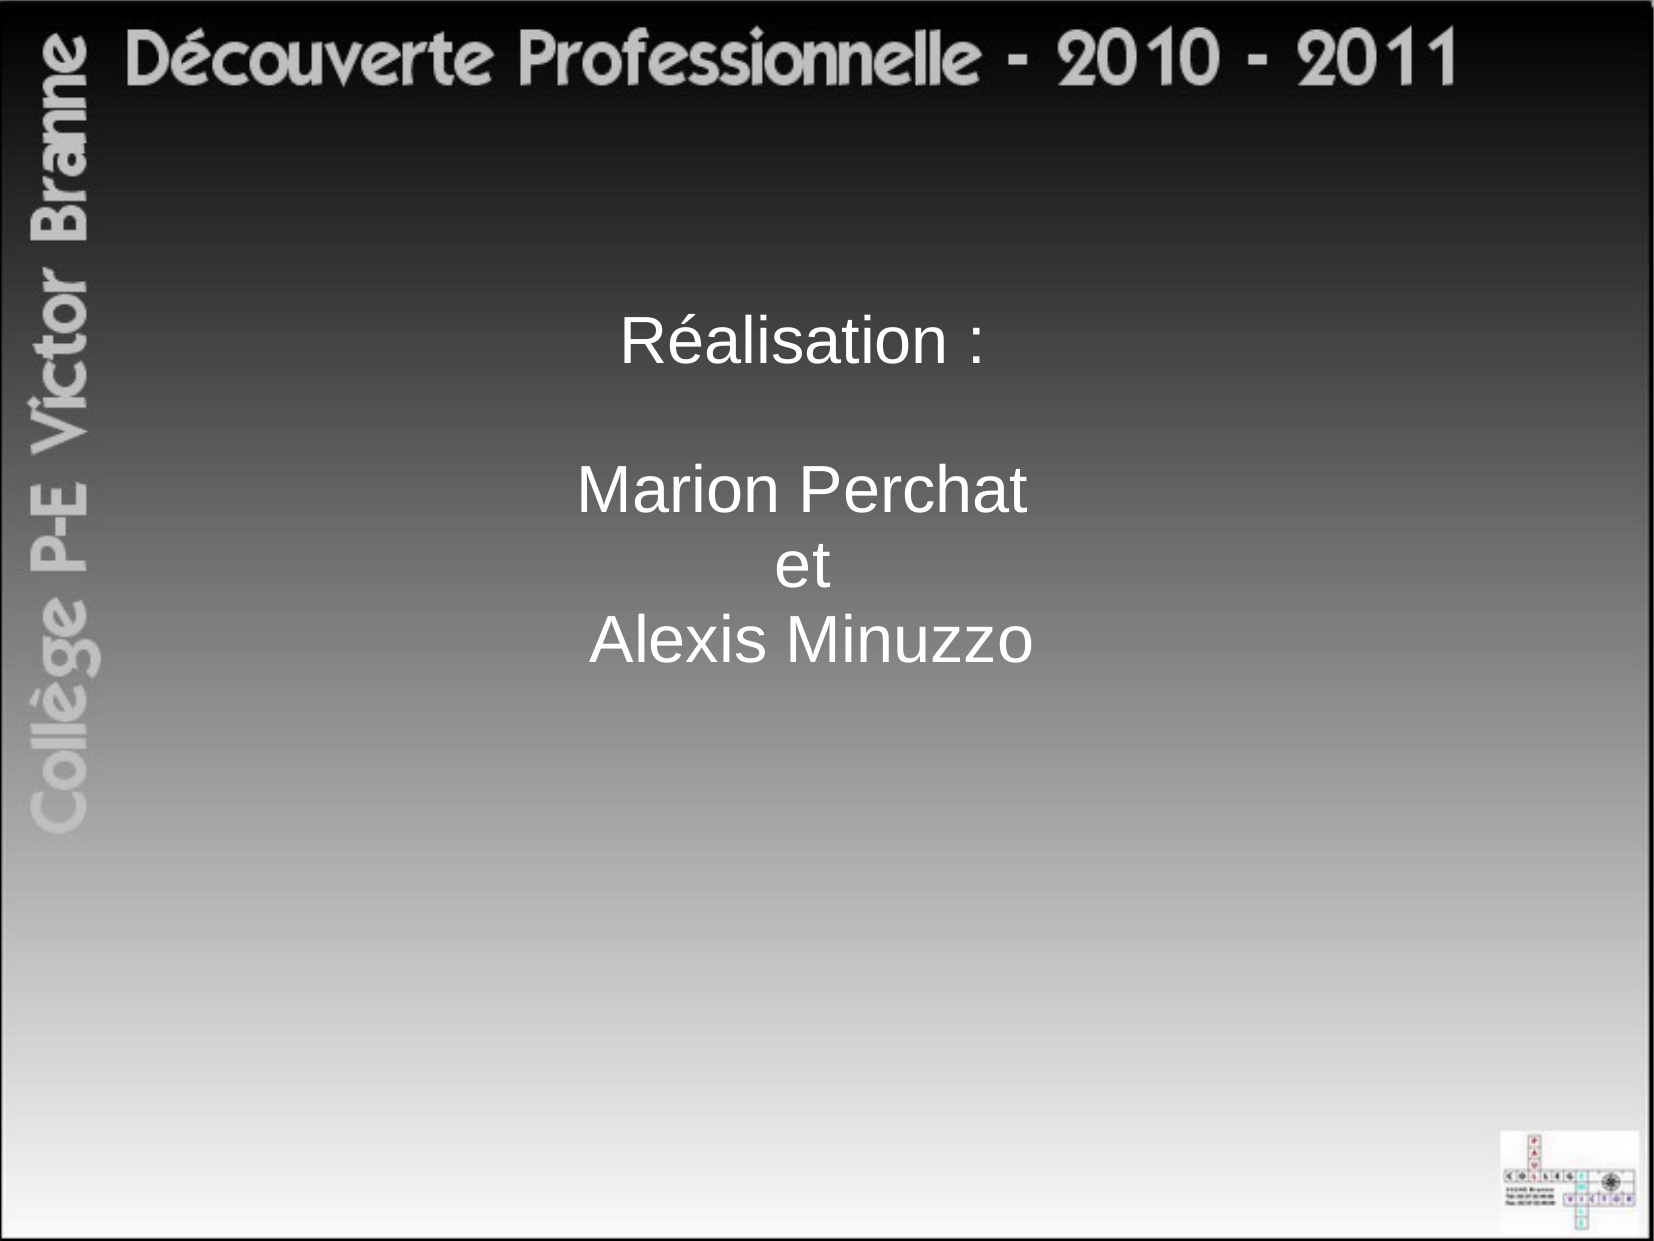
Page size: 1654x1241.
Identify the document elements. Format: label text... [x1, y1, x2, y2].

picture [0, 0, 1654, 1241]
text_box Réalisation : Marion Perchat et Alexis Minuzzo [295, 295, 1329, 684]
